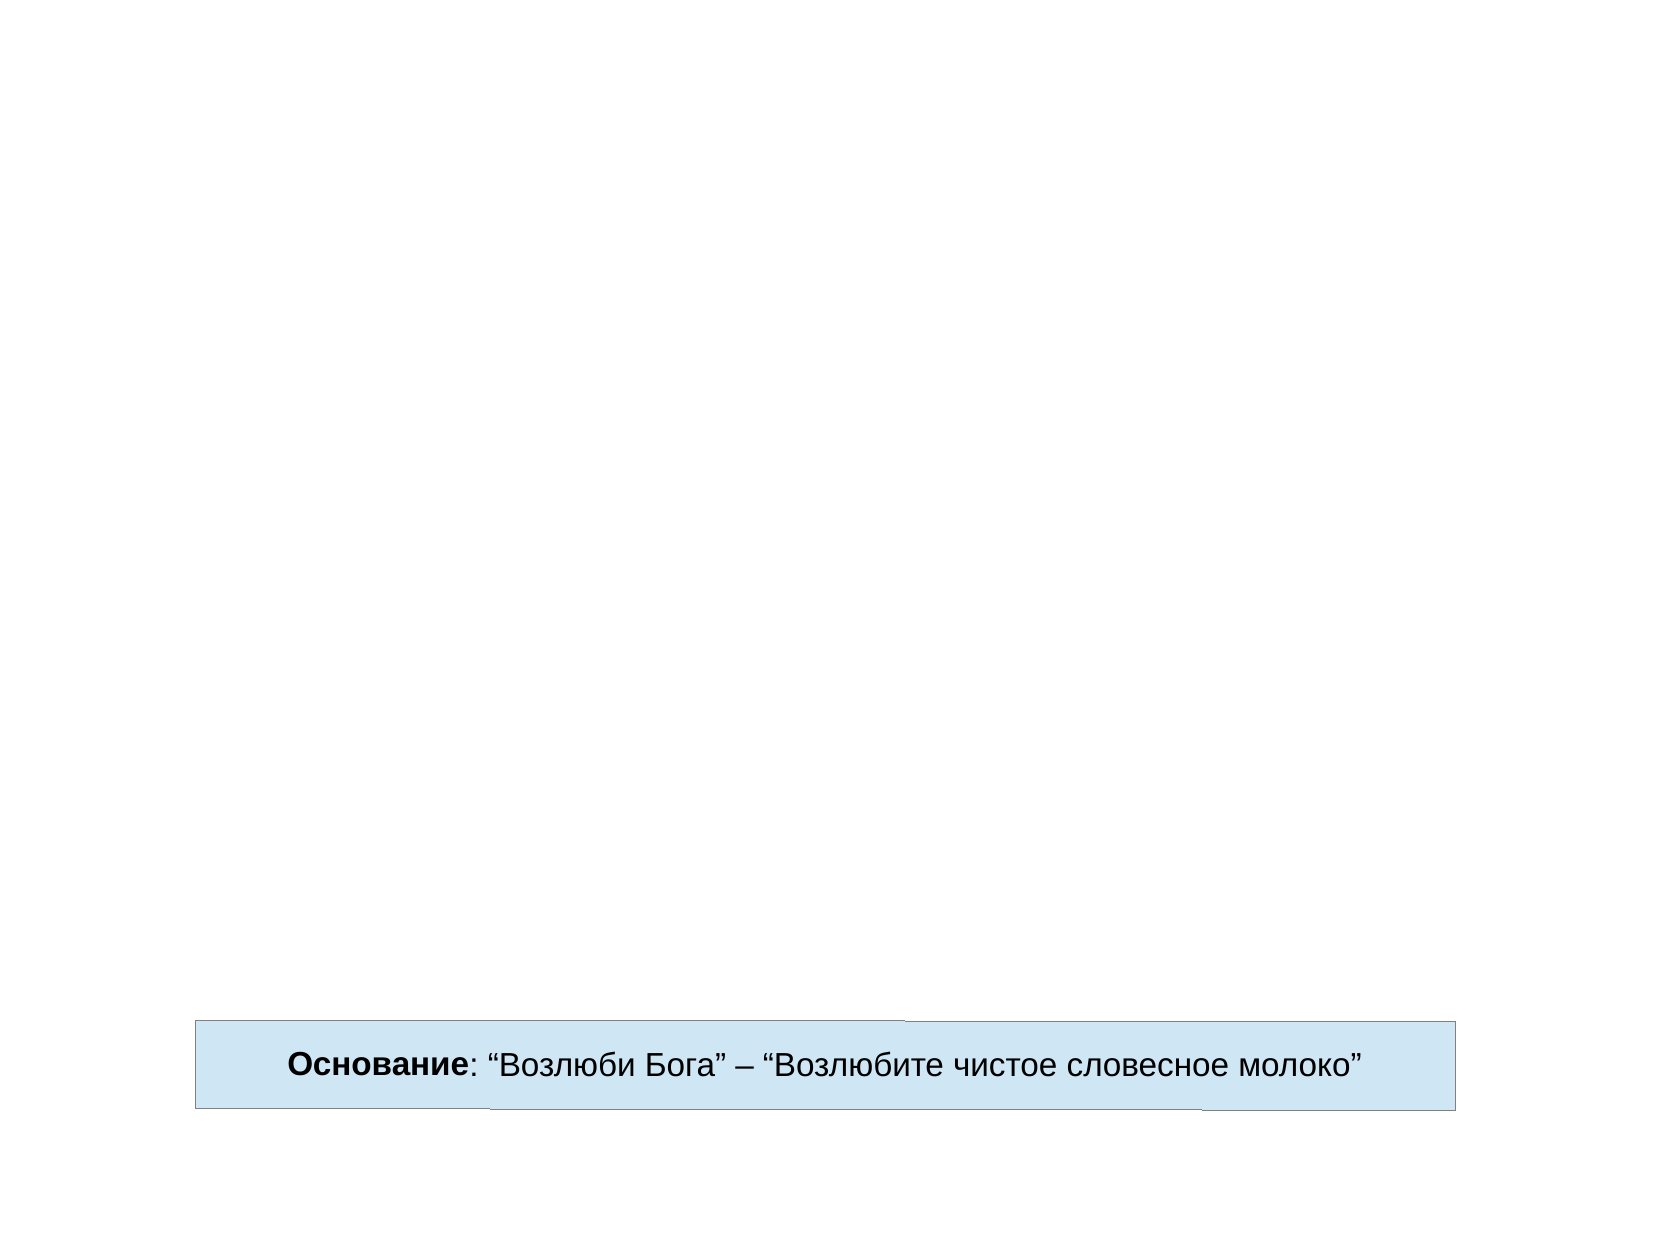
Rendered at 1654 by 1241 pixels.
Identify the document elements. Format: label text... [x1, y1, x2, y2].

text_box Основание: “Возлюби Бога” – “Возлюбите чистое словесное молоко” [195, 1020, 1456, 1111]
